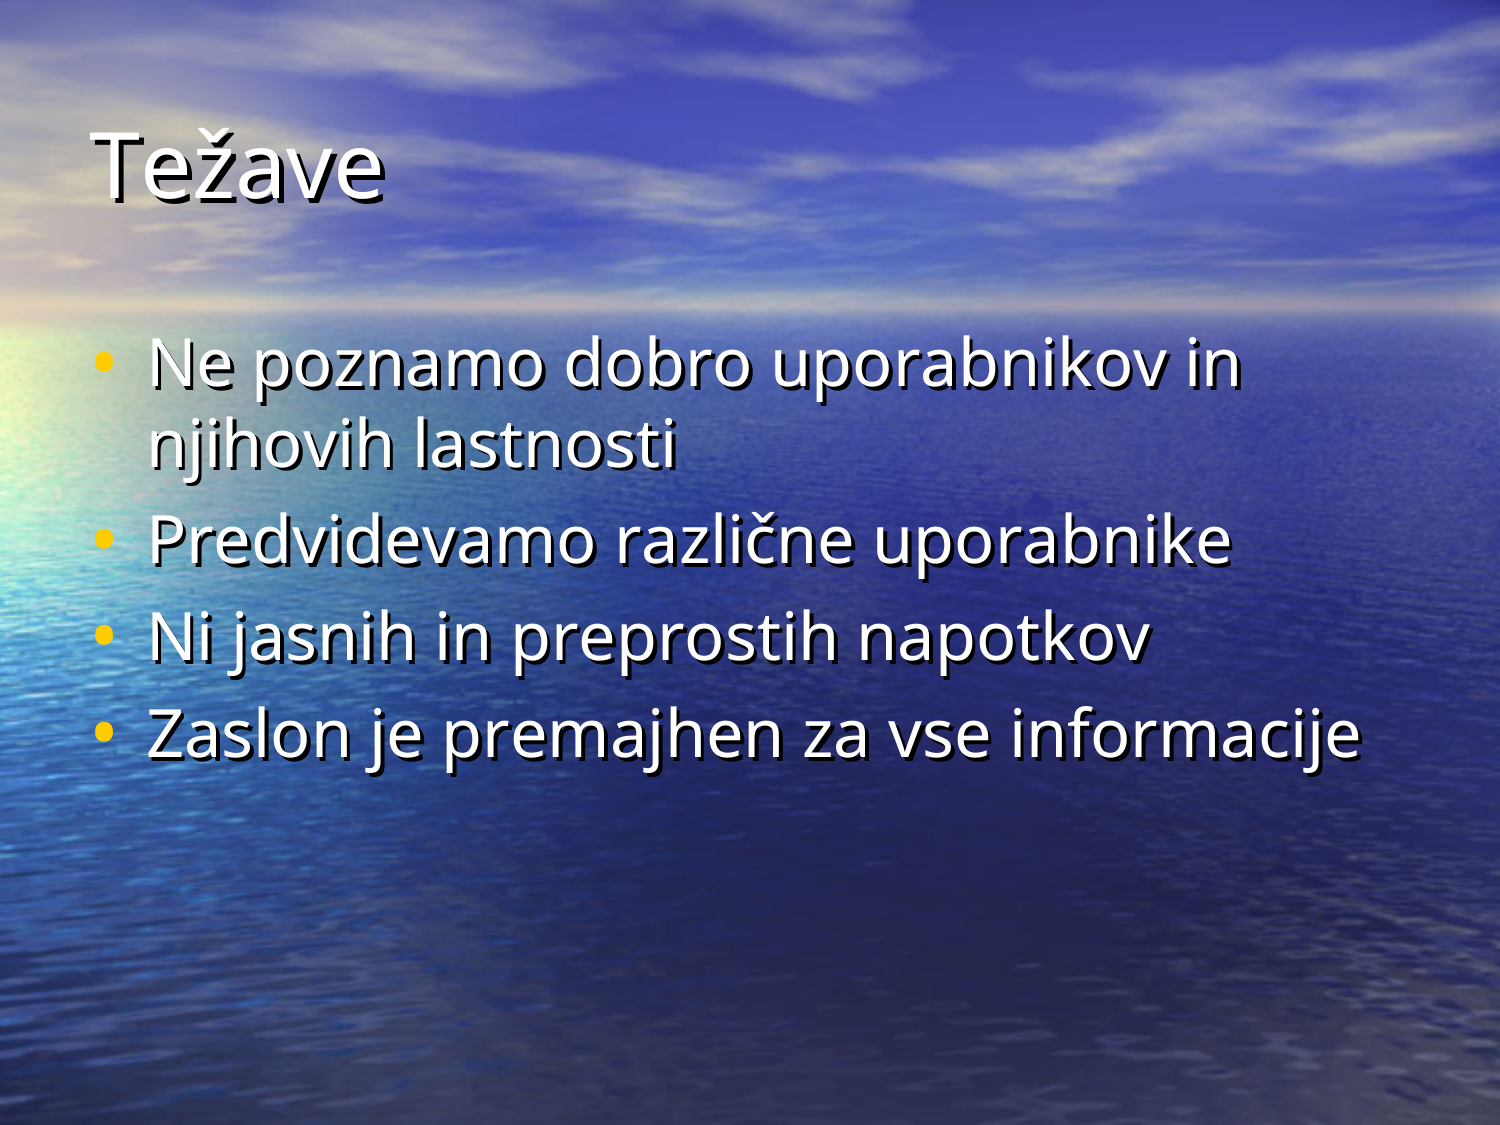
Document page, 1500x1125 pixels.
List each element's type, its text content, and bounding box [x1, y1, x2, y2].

picture [0, 0, 1500, 1125]
list Ne poznamo dobro uporabnikov in njihovih lastnosti Predvidevamo različne uporabnike Ni jasnih in preprostih napotkov Zaslon je premajhen za vse informacije [75, 312, 1426, 988]
title Težave [75, 47, 1426, 276]
